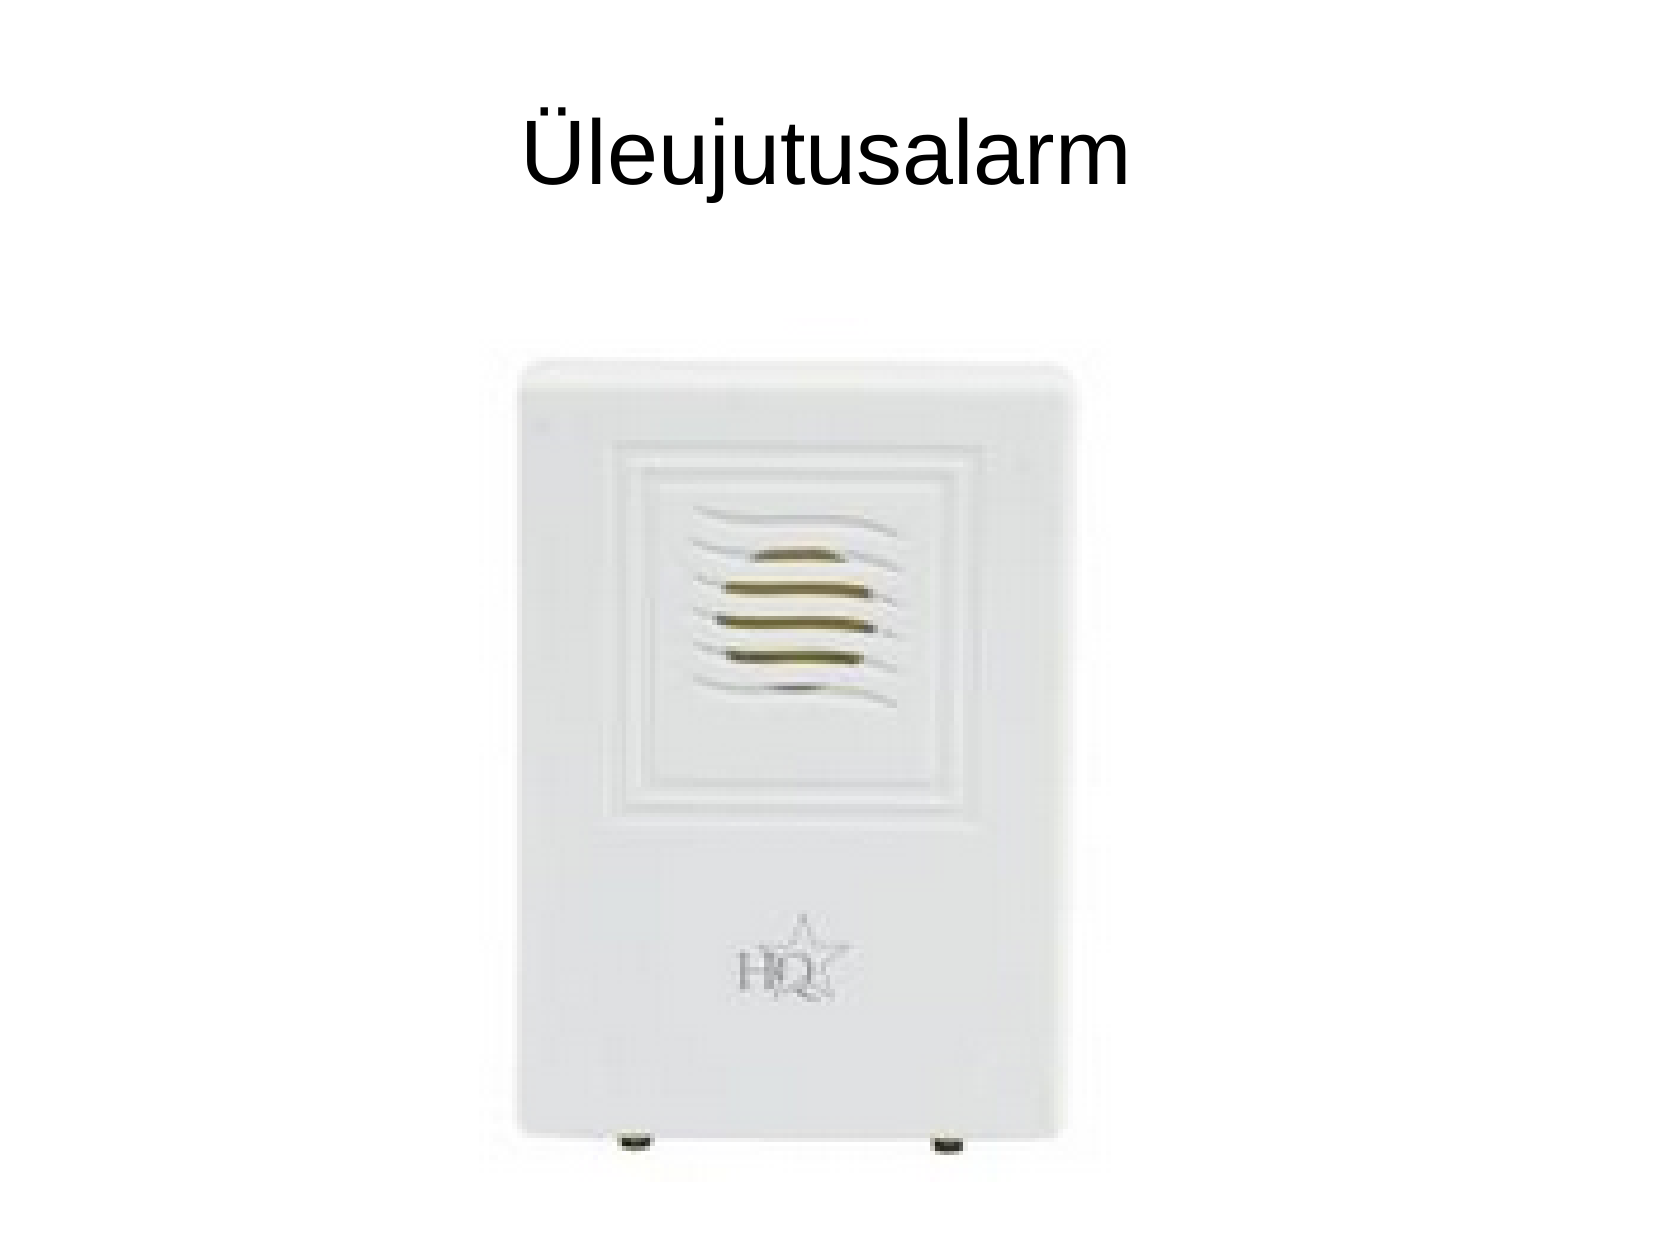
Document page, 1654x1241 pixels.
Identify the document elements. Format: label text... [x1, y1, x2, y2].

picture [475, 318, 1111, 1182]
title Üleujutusalarm [82, 49, 1571, 257]
